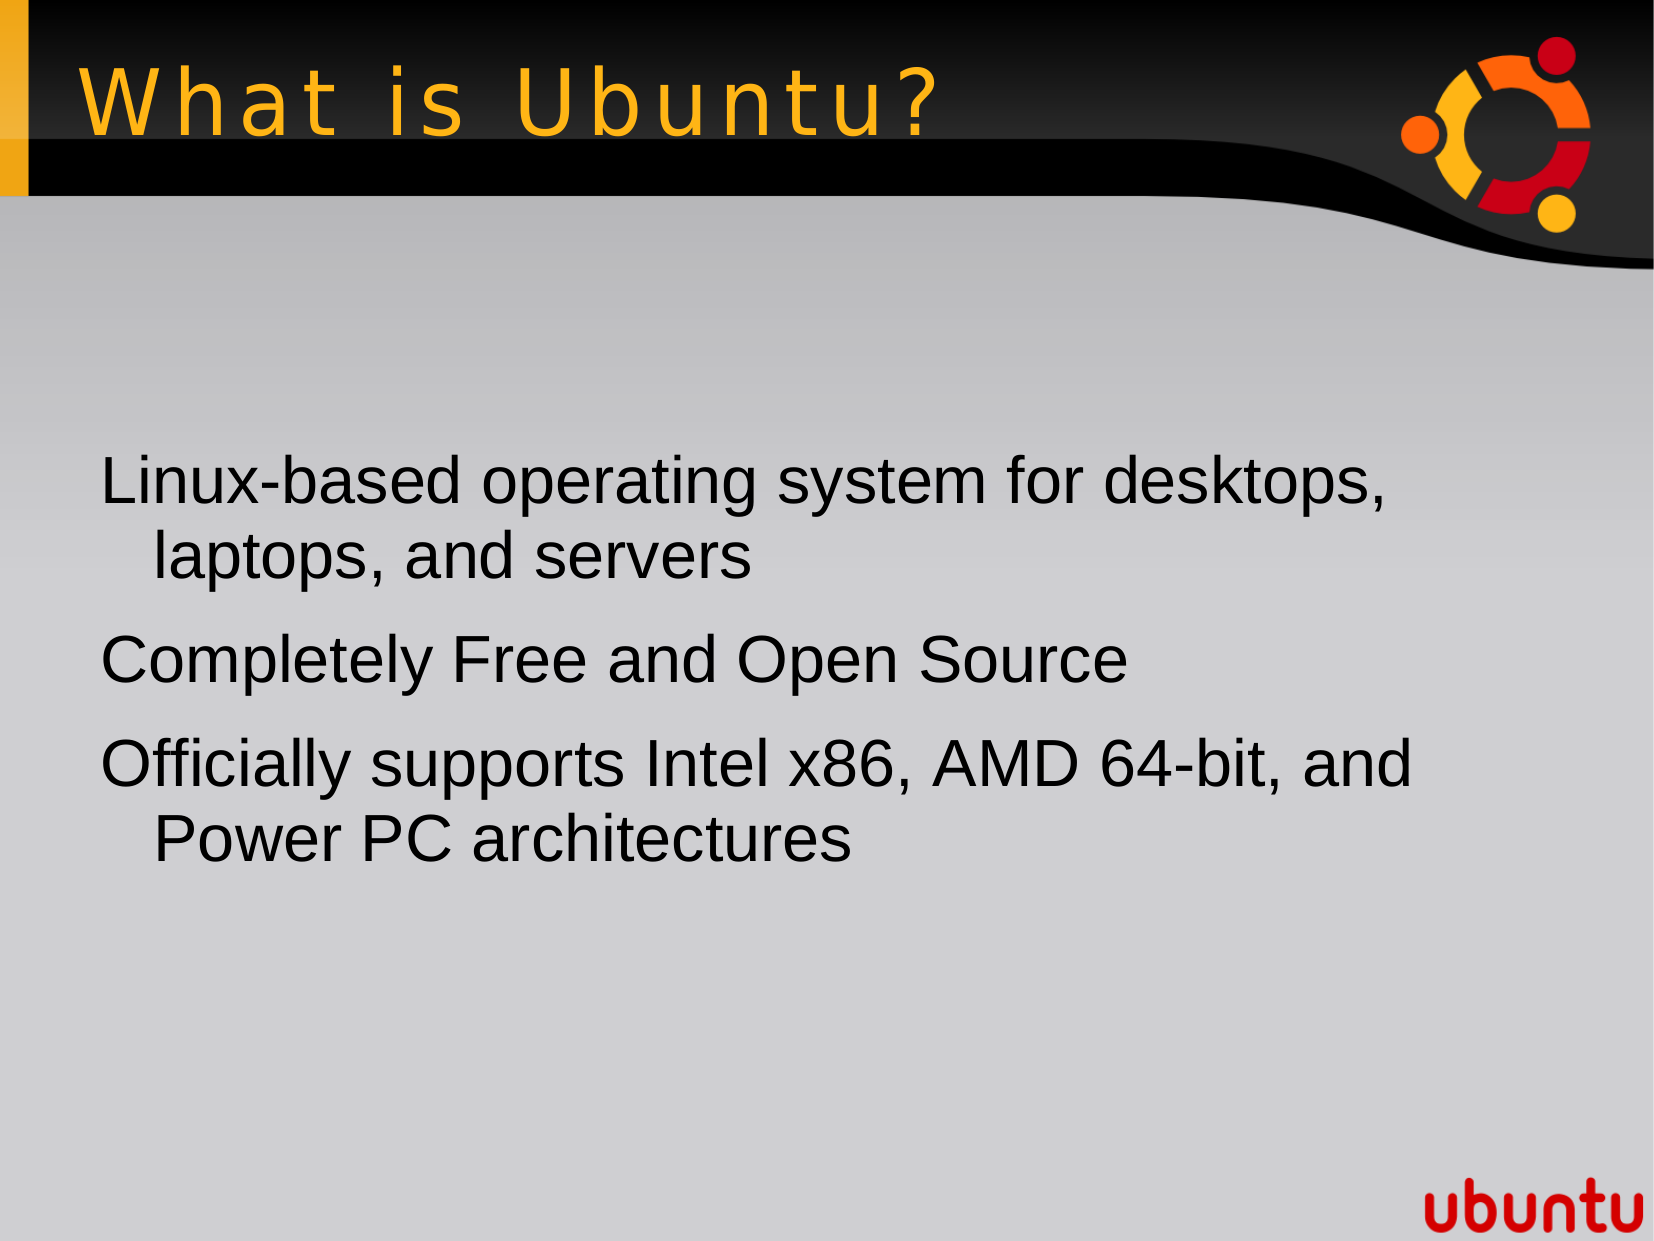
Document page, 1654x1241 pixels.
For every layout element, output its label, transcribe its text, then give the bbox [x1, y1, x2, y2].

title What is Ubuntu? [76, 0, 1300, 207]
list Linux-based operating system for desktops, laptops, and servers Completely Free and Open Source Officially supports Intel x86, AMD 64-bit, and Power PC architectures [82, 442, 1571, 1109]
picture [0, 0, 1654, 1241]
